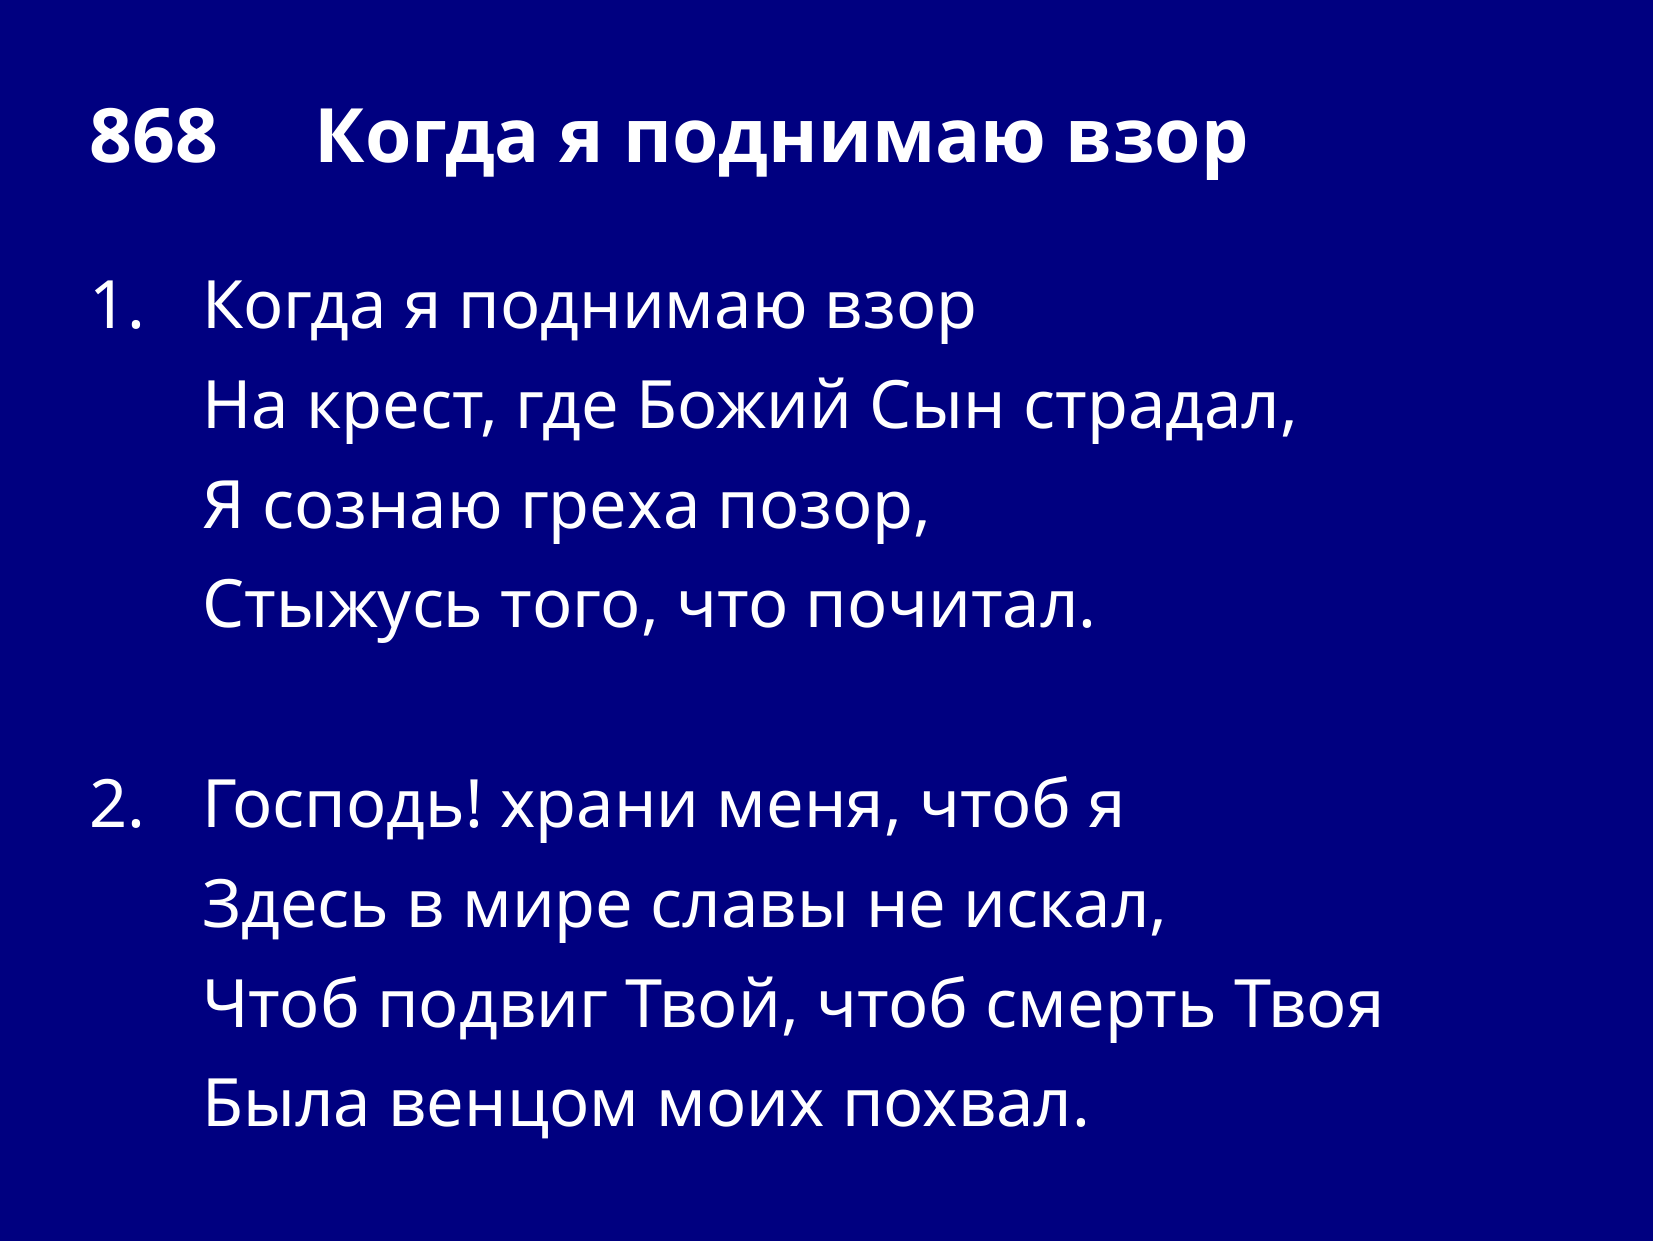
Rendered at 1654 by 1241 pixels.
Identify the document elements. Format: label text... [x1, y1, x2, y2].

text_box 868 Когда я поднимаю взор [75, 75, 1576, 188]
text_box 1. Когда я поднимаю взор На крест, где Божий Сын страдал, Я сознаю греха позор, Стыжусь того, что почитал. 2. Господь! храни меня, чтоб я Здесь в мире славы не искал, Чтоб подвиг Твой, чтоб смерть Твоя Была венцом моих похвал. [75, 188, 1576, 1163]
